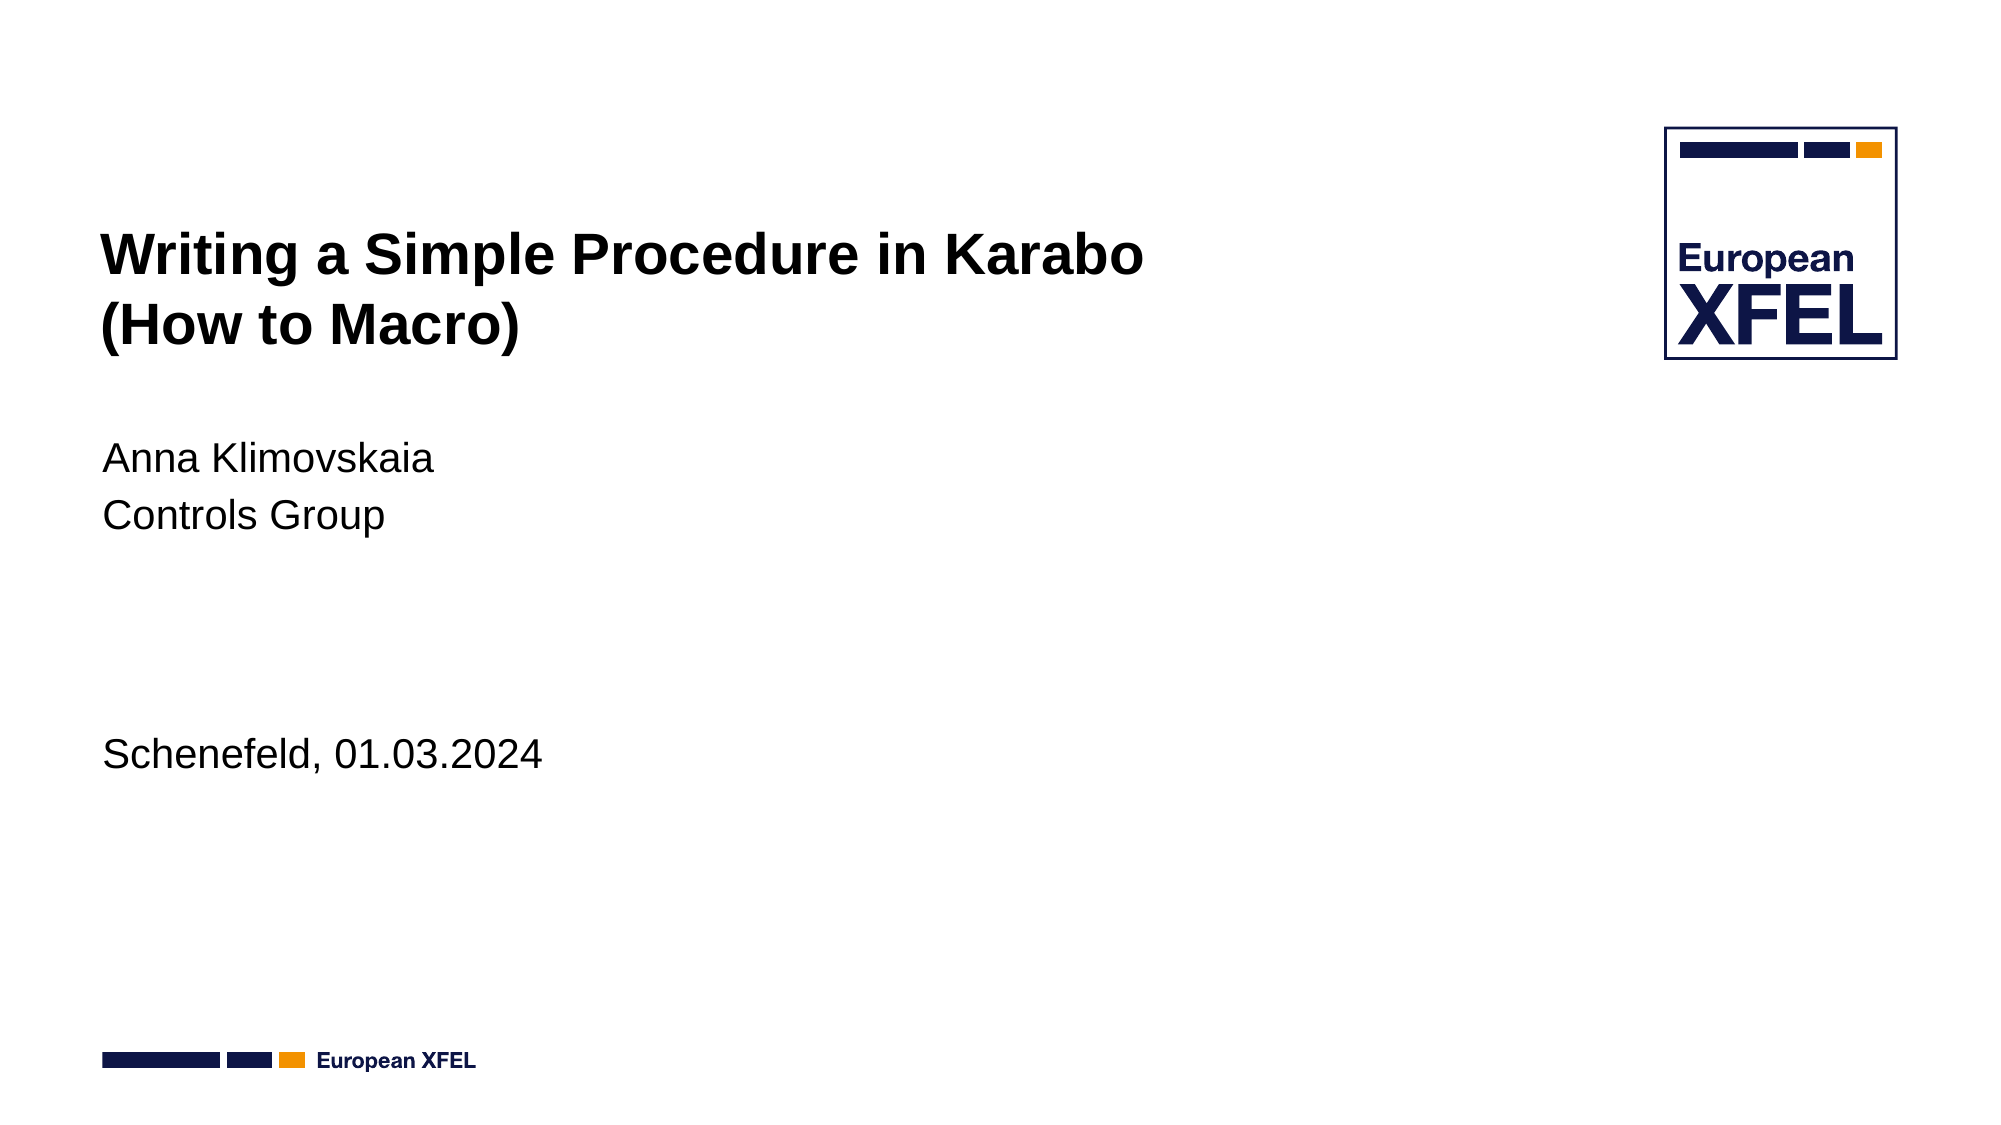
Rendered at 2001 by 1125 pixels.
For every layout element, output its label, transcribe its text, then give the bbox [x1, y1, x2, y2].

title Writing a Simple Procedure in Karabo (How to Macro) [100, 183, 1420, 357]
subtitle Anna Klimovskaia Controls Group Schenefeld, 01.03.2024 [102, 423, 1422, 971]
